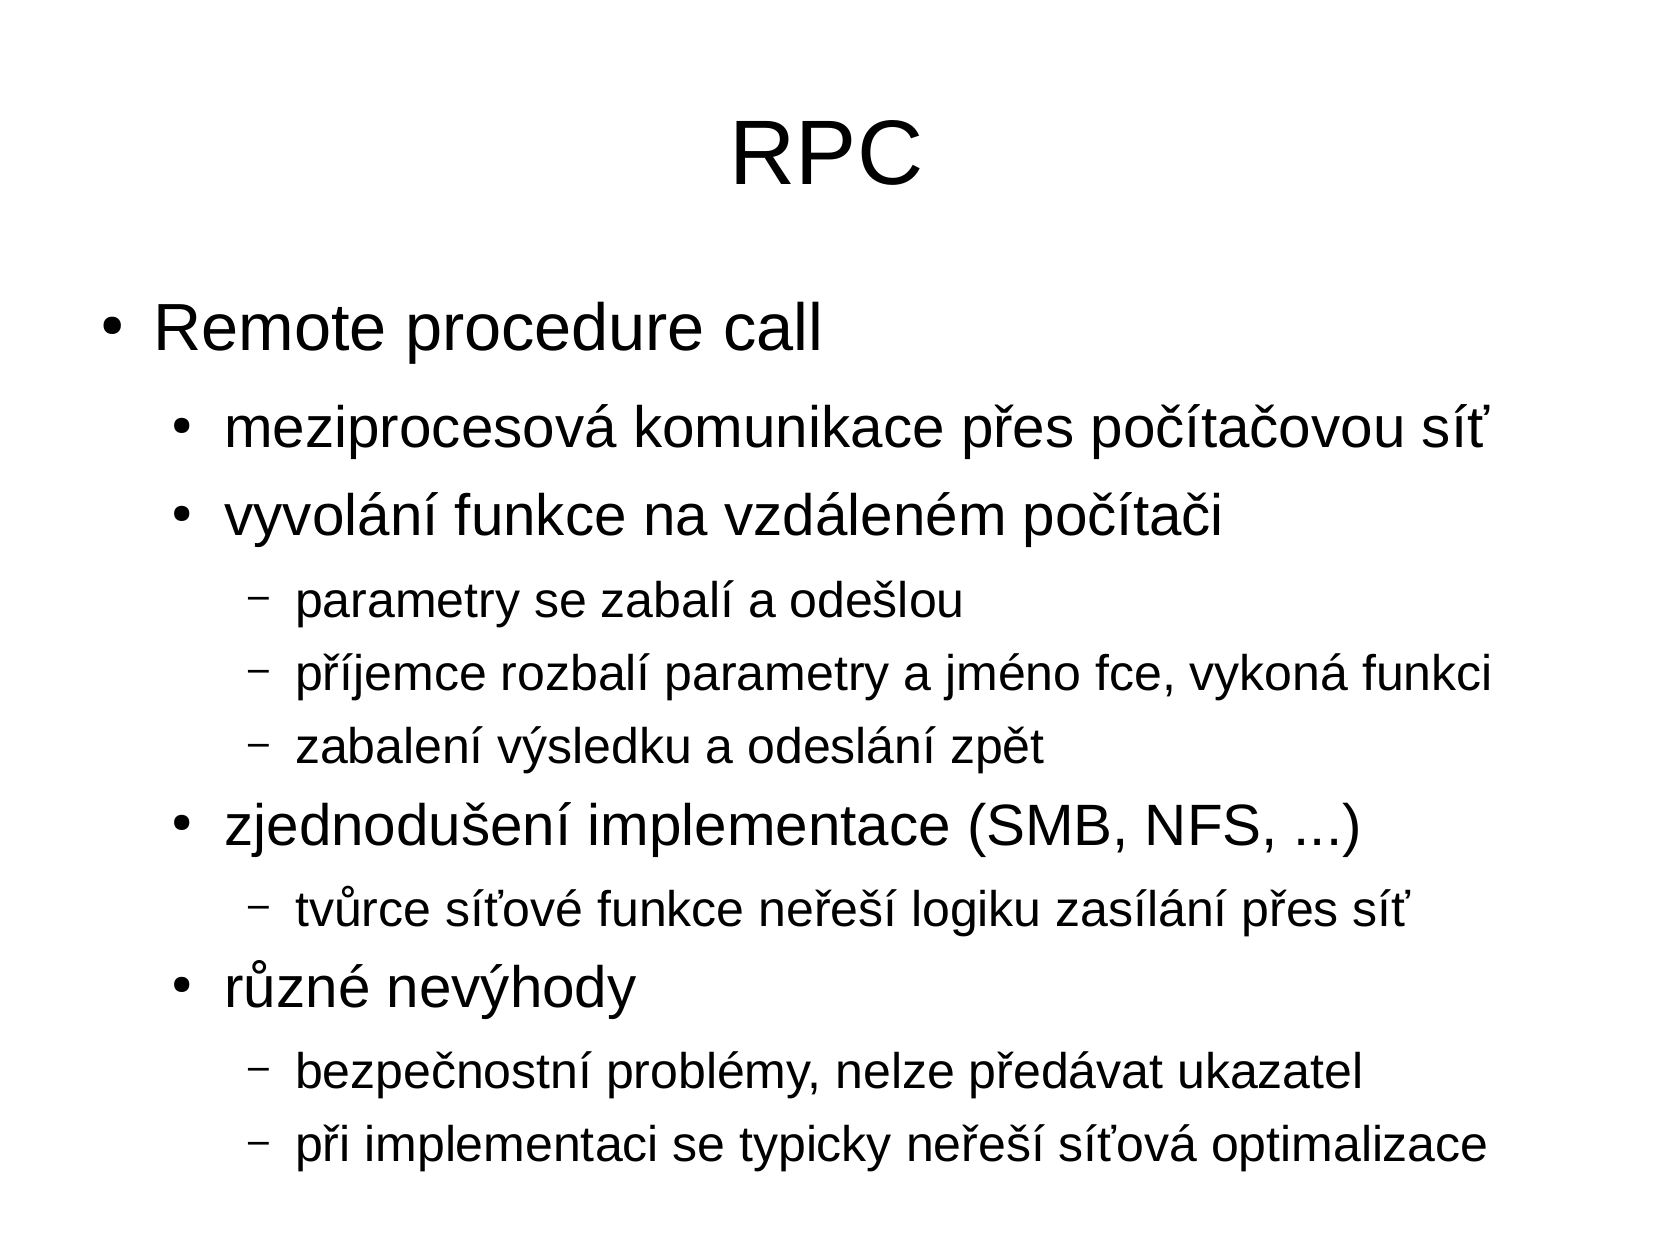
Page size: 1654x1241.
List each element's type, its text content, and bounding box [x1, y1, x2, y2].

title RPC [82, 49, 1571, 257]
list Remote procedure call meziprocesová komunikace přes počítačovou síť vyvolání funkce na vzdáleném počítači parametry se zabalí a odešlou příjemce rozbalí parametry a jméno fce, vykoná funkci zabalení výsledku a odeslání zpět zjednodušení implementace (SMB, NFS, ...) tvůrce síťové funkce neřeší logiku zasílání přes síť různé nevýhody bezpečnostní problémy, nelze předávat ukazatel při implementaci se typicky neřeší síťová optimalizace [82, 290, 1571, 1173]
